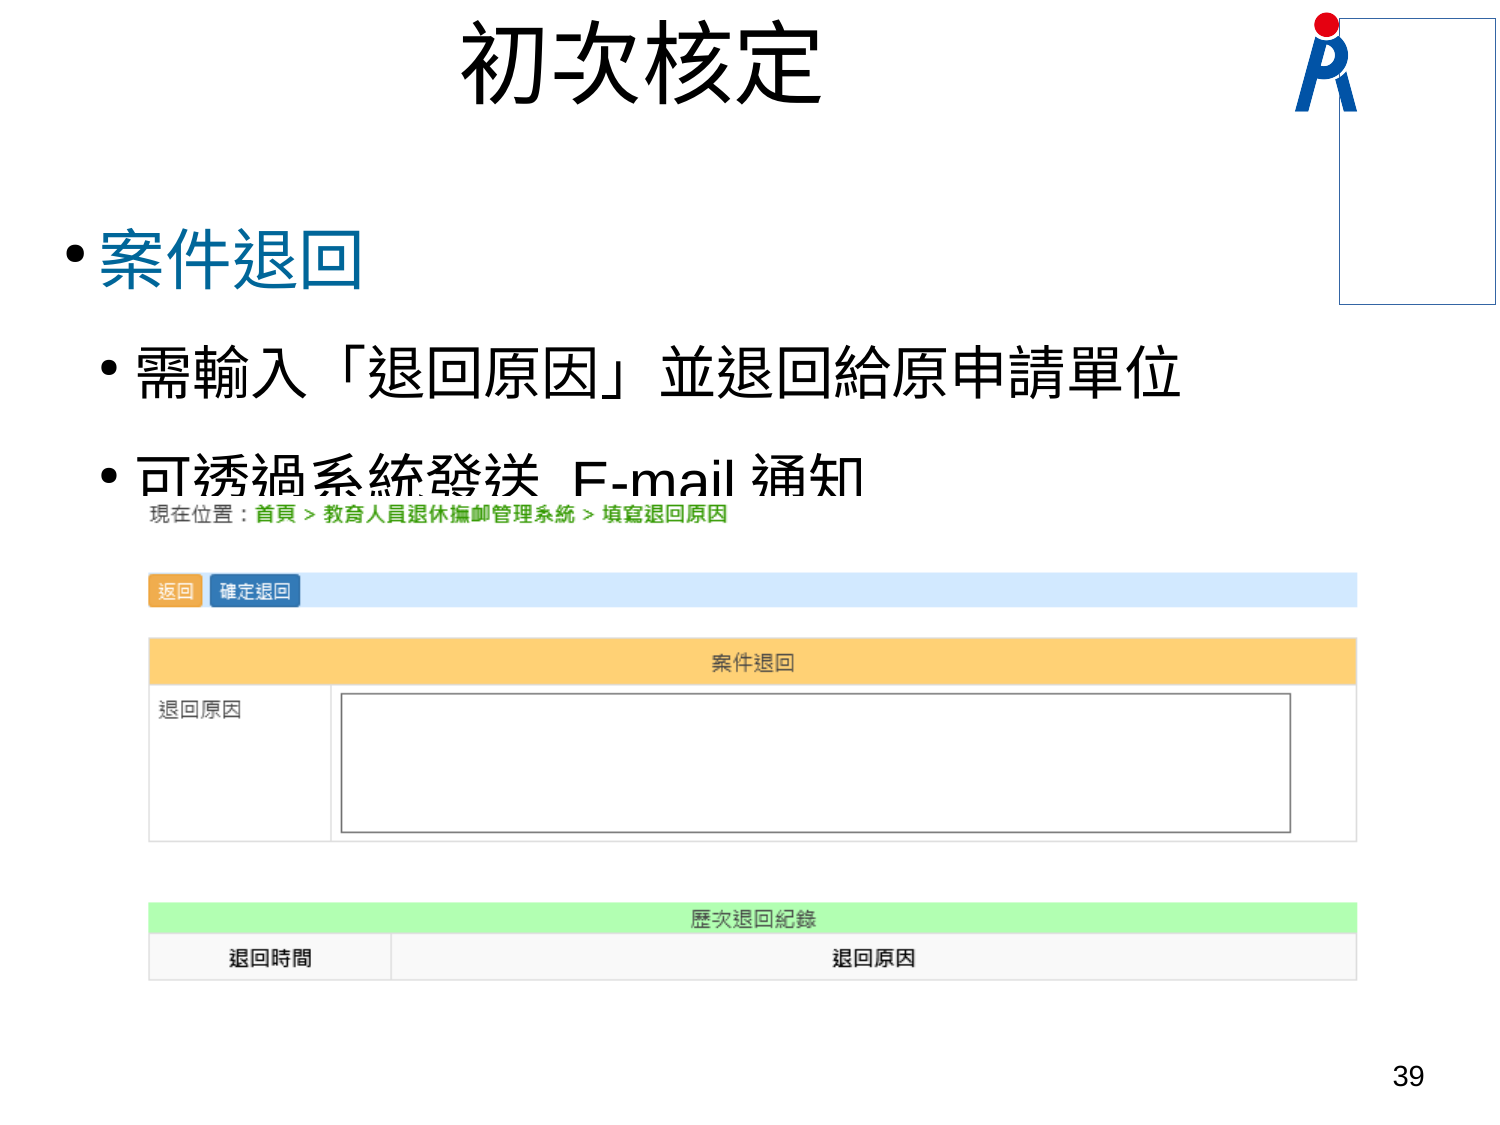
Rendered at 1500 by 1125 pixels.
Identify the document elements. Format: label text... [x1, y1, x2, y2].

slide_number 39 [1074, 1059, 1425, 1110]
picture [135, 496, 1365, 993]
list 案件退回 需輸入「退回原因」並退回給原申請單位 可透過系統發送 E-mail通知 [63, 206, 1414, 950]
picture [1278, 0, 1374, 128]
title 初次核定 [59, 2, 1225, 113]
